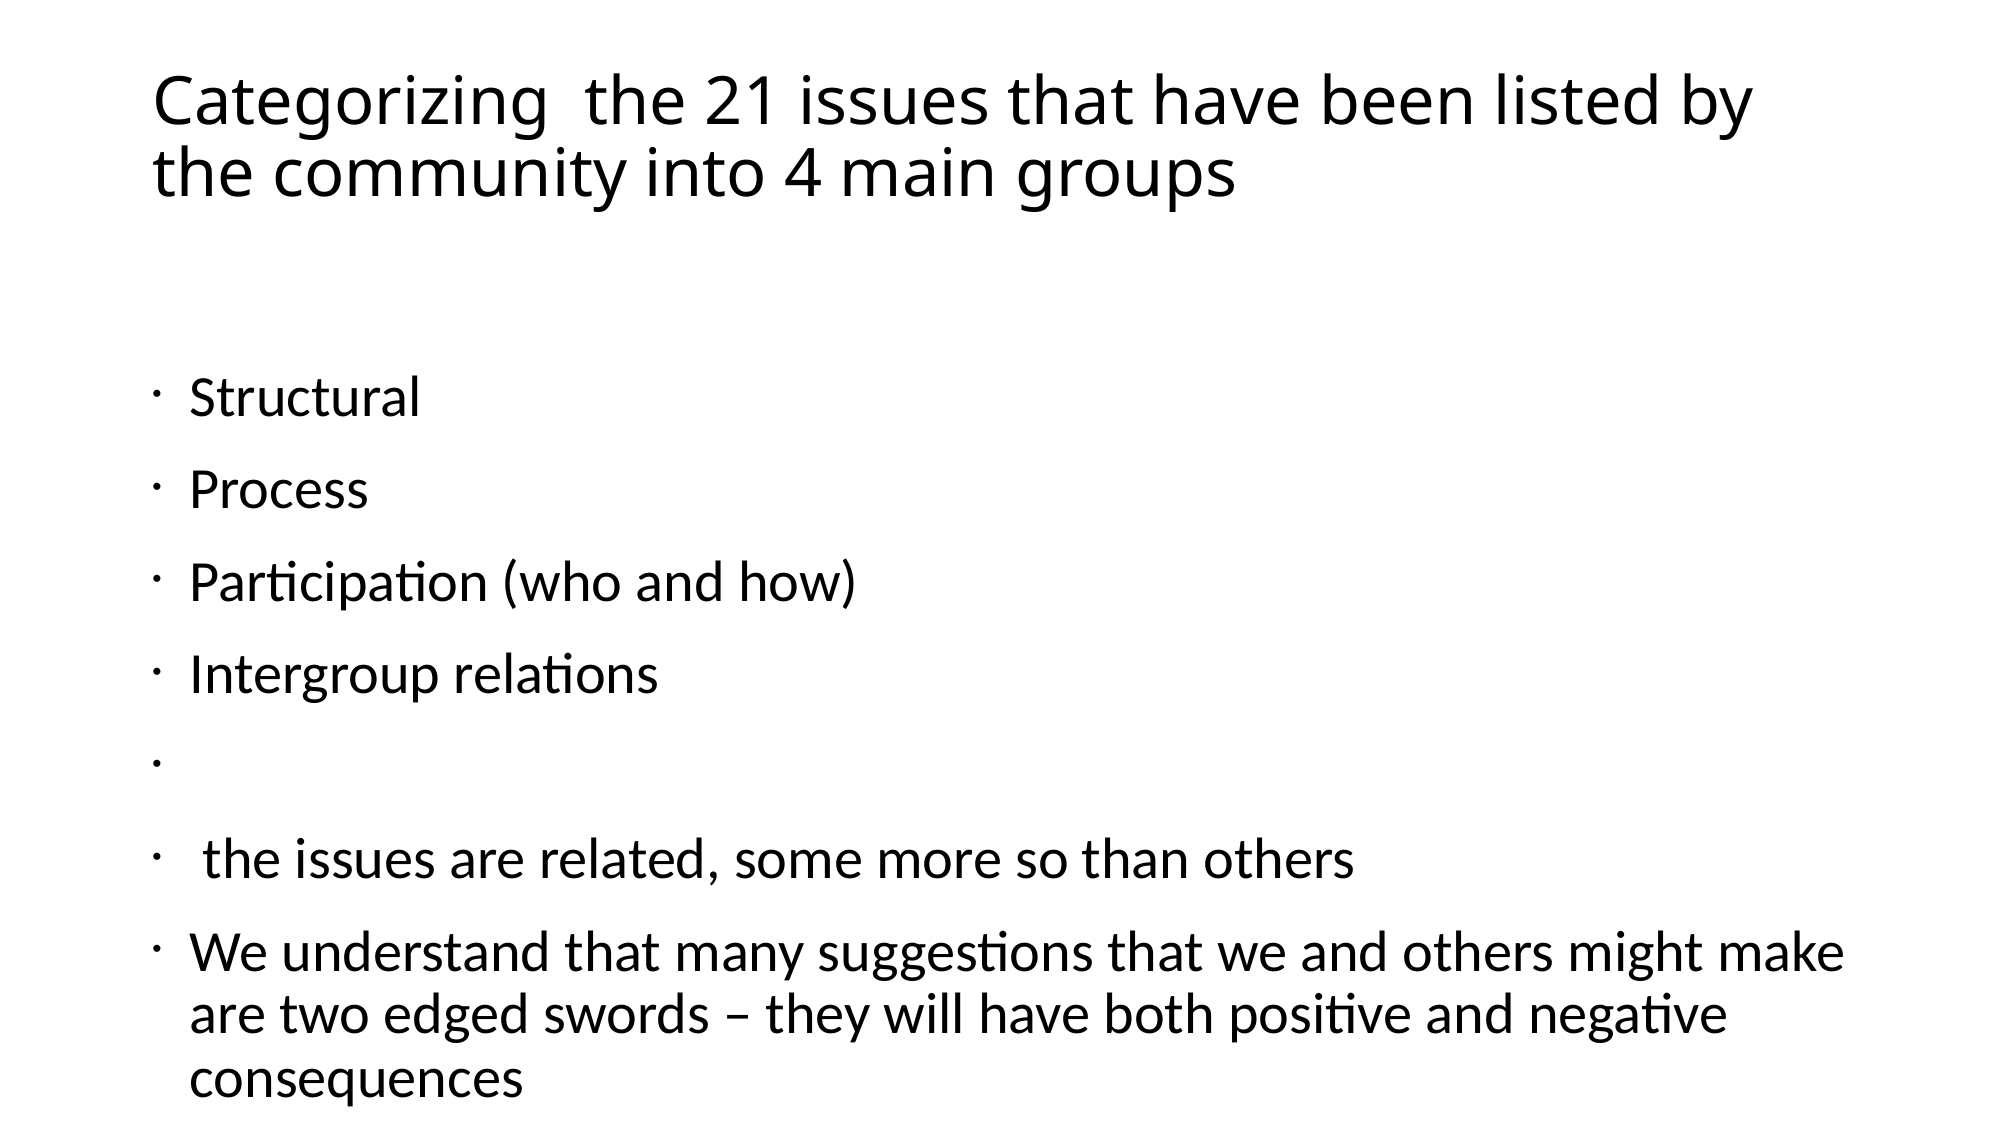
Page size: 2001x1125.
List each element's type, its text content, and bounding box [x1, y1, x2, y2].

title Categorizing the 21 issues that have been listed by the community into 4 main groups [137, 59, 1863, 278]
list Structural Process Participation (who and how) Intergroup relations the issues are related, some more so than others We understand that many suggestions that we and others might make are two edged swords – they will have both positive and negative consequences [137, 358, 1863, 1073]
